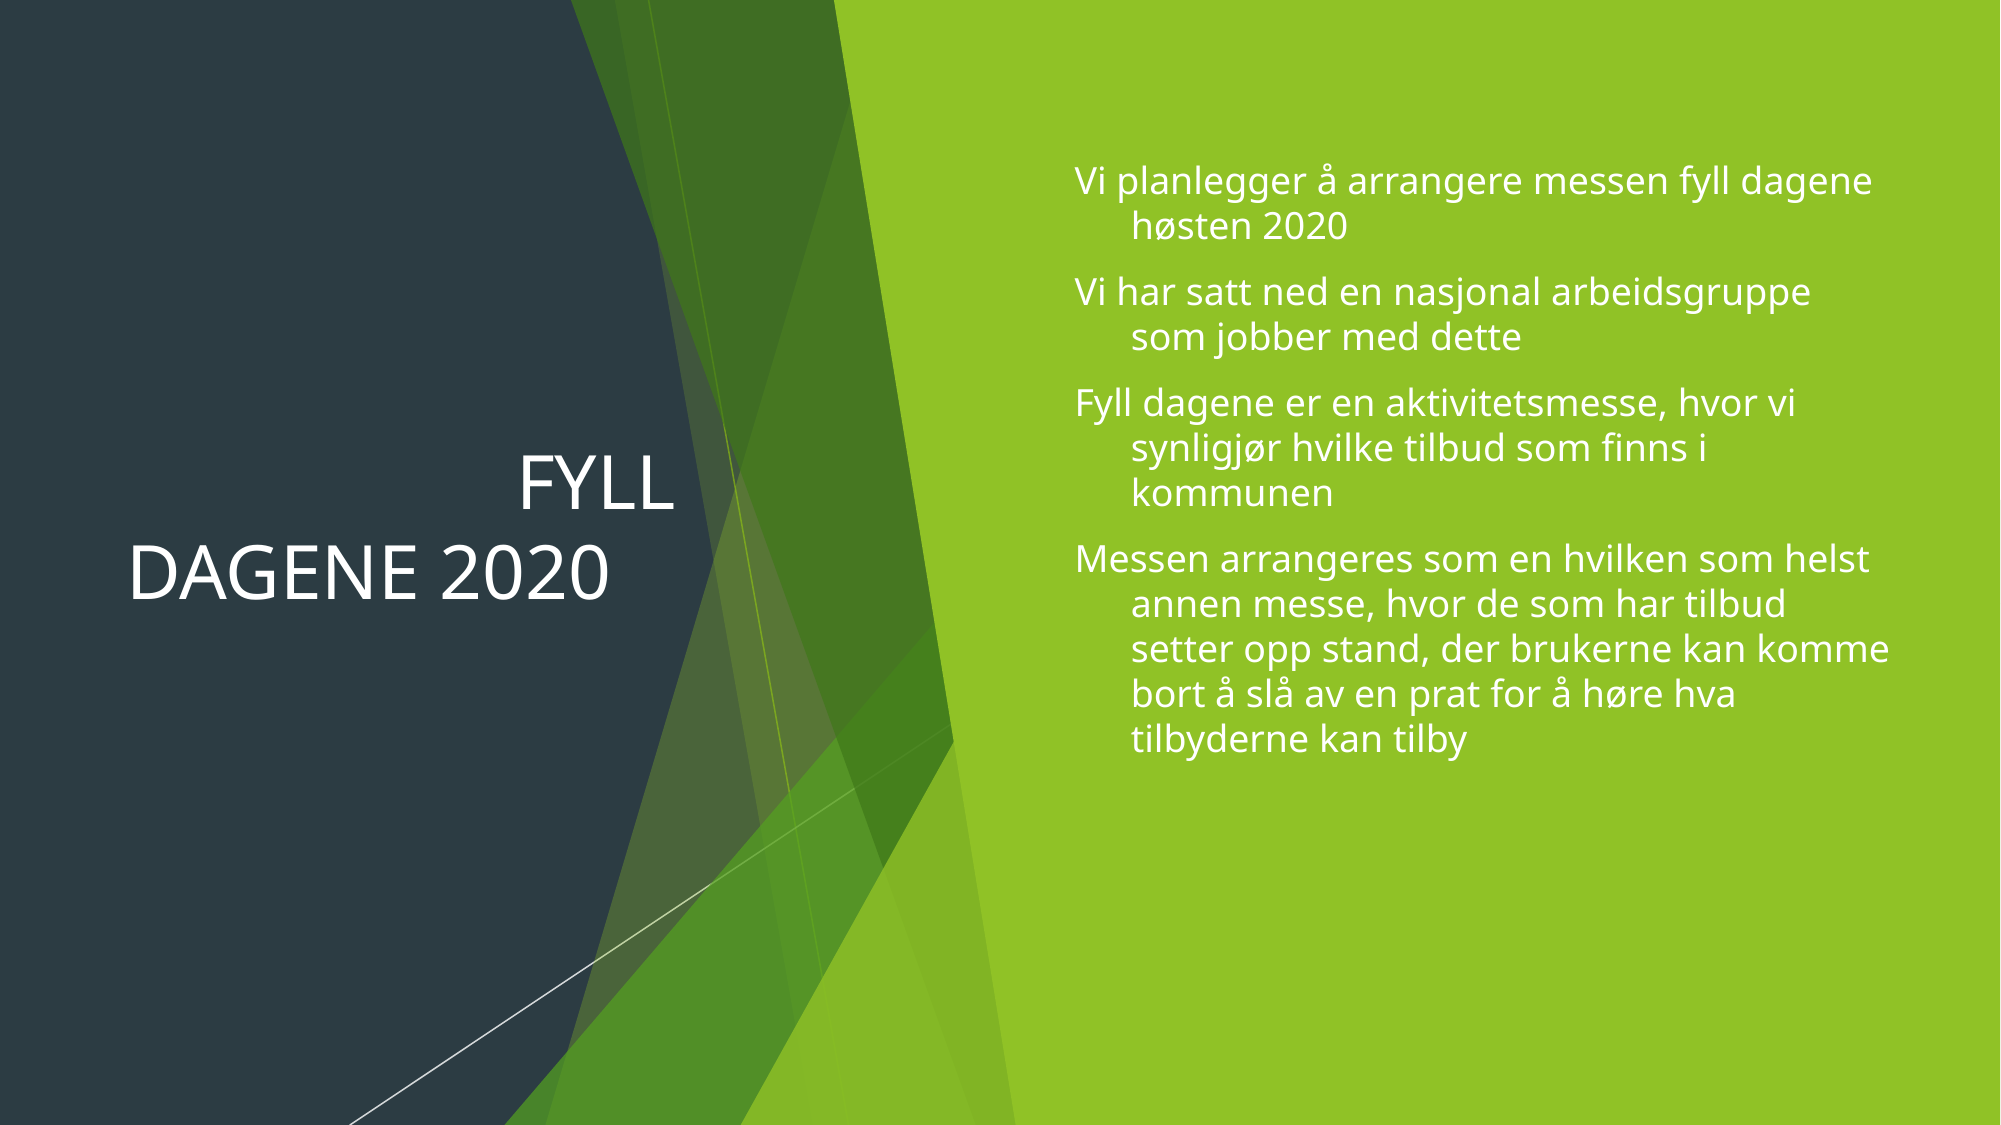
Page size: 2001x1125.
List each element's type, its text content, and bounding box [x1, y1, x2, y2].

list Vi planlegger å arrangere messen fyll dagene høsten 2020 Vi har satt ned en nasjonal arbeidsgruppe som jobber med dette Fyll dagene er en aktivitetsmesse, hvor vi synligjør hvilke tilbud som finns i kommunen Messen arrangeres som en hvilken som helst annen messe, hvor de som har tilbud setter opp stand, der brukerne kan komme bort å slå av en prat for å høre hva tilbyderne kan tilby [1003, 99, 1908, 950]
title FYLL DAGENE 2020 [111, 99, 742, 950]
text_box [0, 0, 2000, 1125]
